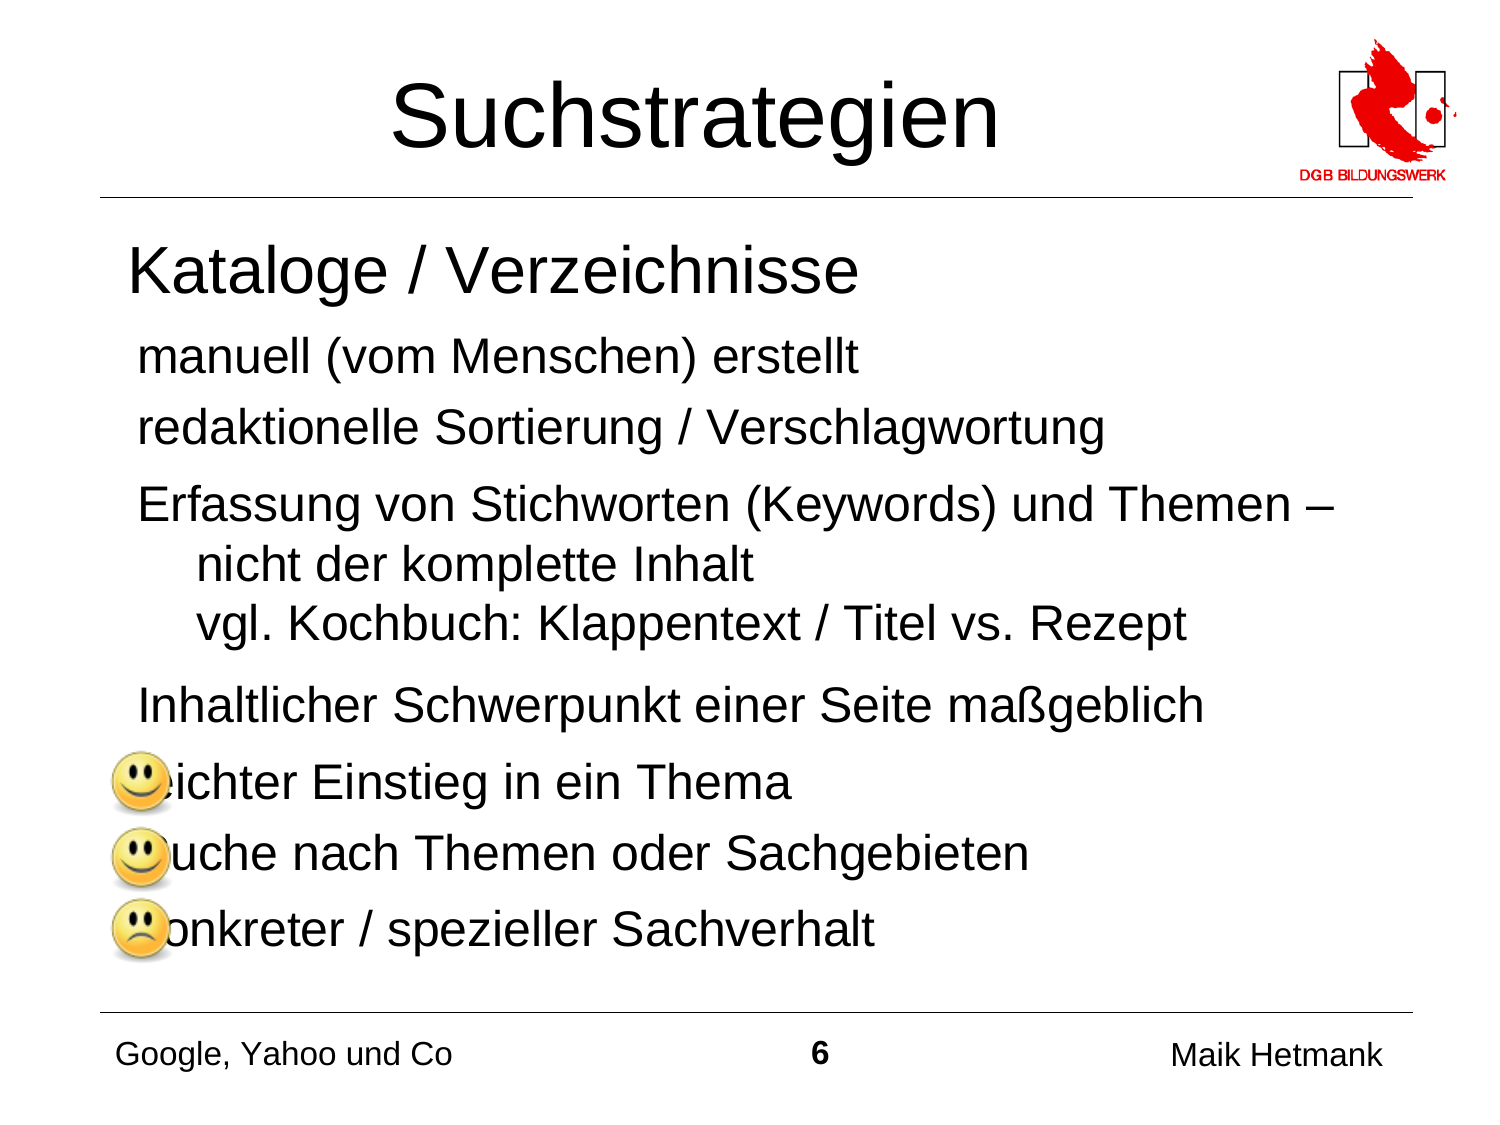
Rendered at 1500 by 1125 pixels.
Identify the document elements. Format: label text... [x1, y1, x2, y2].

text_box Inhaltlicher Schwerpunkt einer Seite maßgeblich [137, 673, 1291, 729]
text_box leichter Einstieg in ein Thema [179, 750, 1291, 806]
text_box Erfassung von Stichworten (Keywords) und Themen – nicht der komplette Inhalt vgl. Kochbuch: Klappentext / Titel vs. Rezept [137, 472, 1401, 648]
picture [103, 745, 179, 968]
list Kataloge / Verzeichnisse [112, 224, 1426, 324]
text_box redaktionelle Sortierung / Verschlagwortung [137, 395, 1169, 452]
text_box manuell (vom Menschen) erstellt [137, 324, 1384, 391]
text_box Suche nach Themen oder Sachgebieten [179, 820, 1291, 877]
title Suchstrategien [87, 49, 1305, 175]
picture [1299, 37, 1457, 181]
text_box konkreter / spezieller Sachverhalt [179, 897, 1291, 954]
